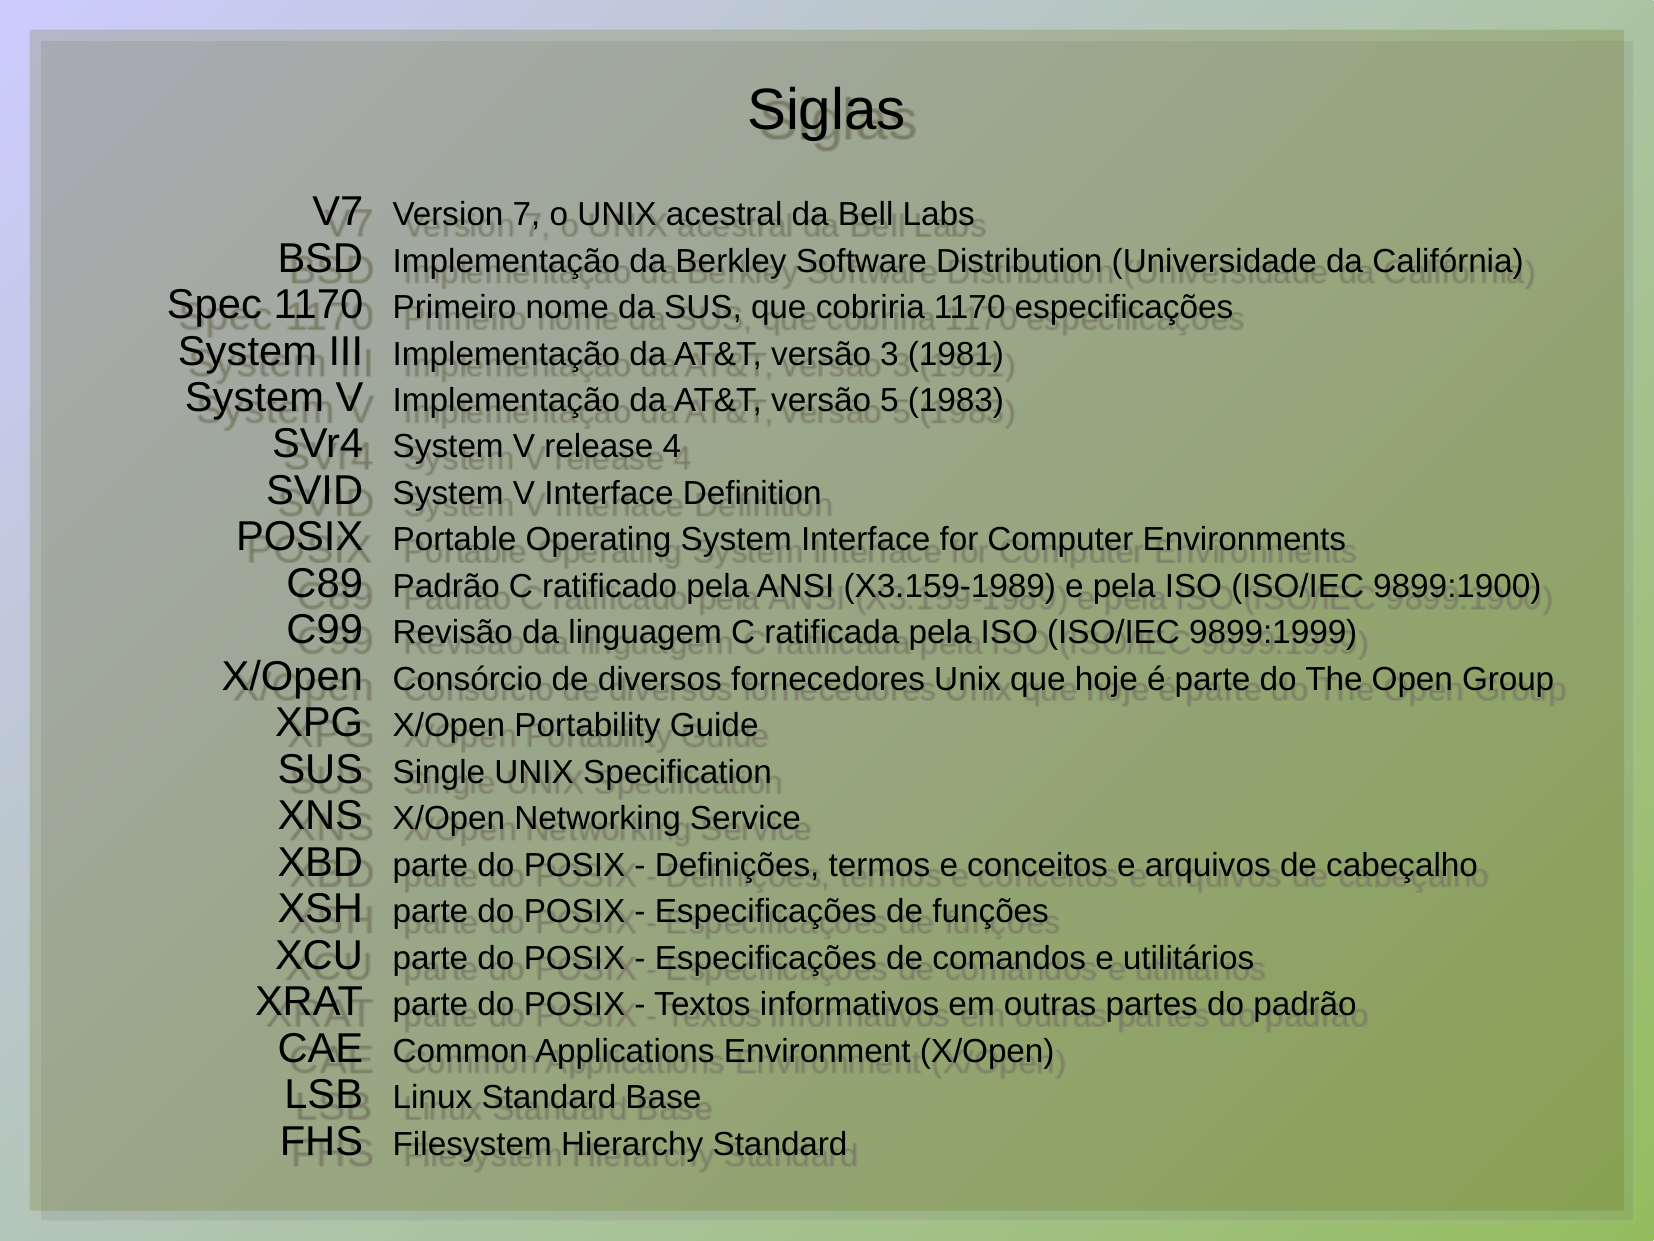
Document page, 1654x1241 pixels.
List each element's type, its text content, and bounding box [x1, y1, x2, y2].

text_box Siglas V7 Version 7, o UNIX acestral da Bell Labs BSD Implementação da Berkley Software Distribution (Universidade da Califórnia) Spec 1170 Primeiro nome da SUS, que cobriria 1170 especificações System III Implementação da AT&T, versão 3 (1981) System V Implementação da AT&T, versão 5 (1983) SVr4 System V release 4 SVID System V Interface Definition POSIX Portable Operating System Interface for Computer Environments C89 Padrão C ratificado pela ANSI (X3.159-1989) e pela ISO (ISO/IEC 9899:1900) C99 Revisão da linguagem C ratificada pela ISO (ISO/IEC 9899:1999) X/Open Consórcio de diversos fornecedores Unix que hoje é parte do The Open Group XPG X/Open Portability Guide SUS Single UNIX Specification XNS X/Open Networking Service XBD parte do POSIX - Definições, termos e conceitos e arquivos de cabeçalho XSH parte do POSIX - Especificações de funções XCU parte do POSIX - Especificações de comandos e utilitários XRAT parte do POSIX - Textos informativos em outras partes do padrão CAE Common Applications Environment (X/Open) LSB Linux Standard Base FHS Filesystem Hierarchy Standard [29, 29, 1625, 1211]
